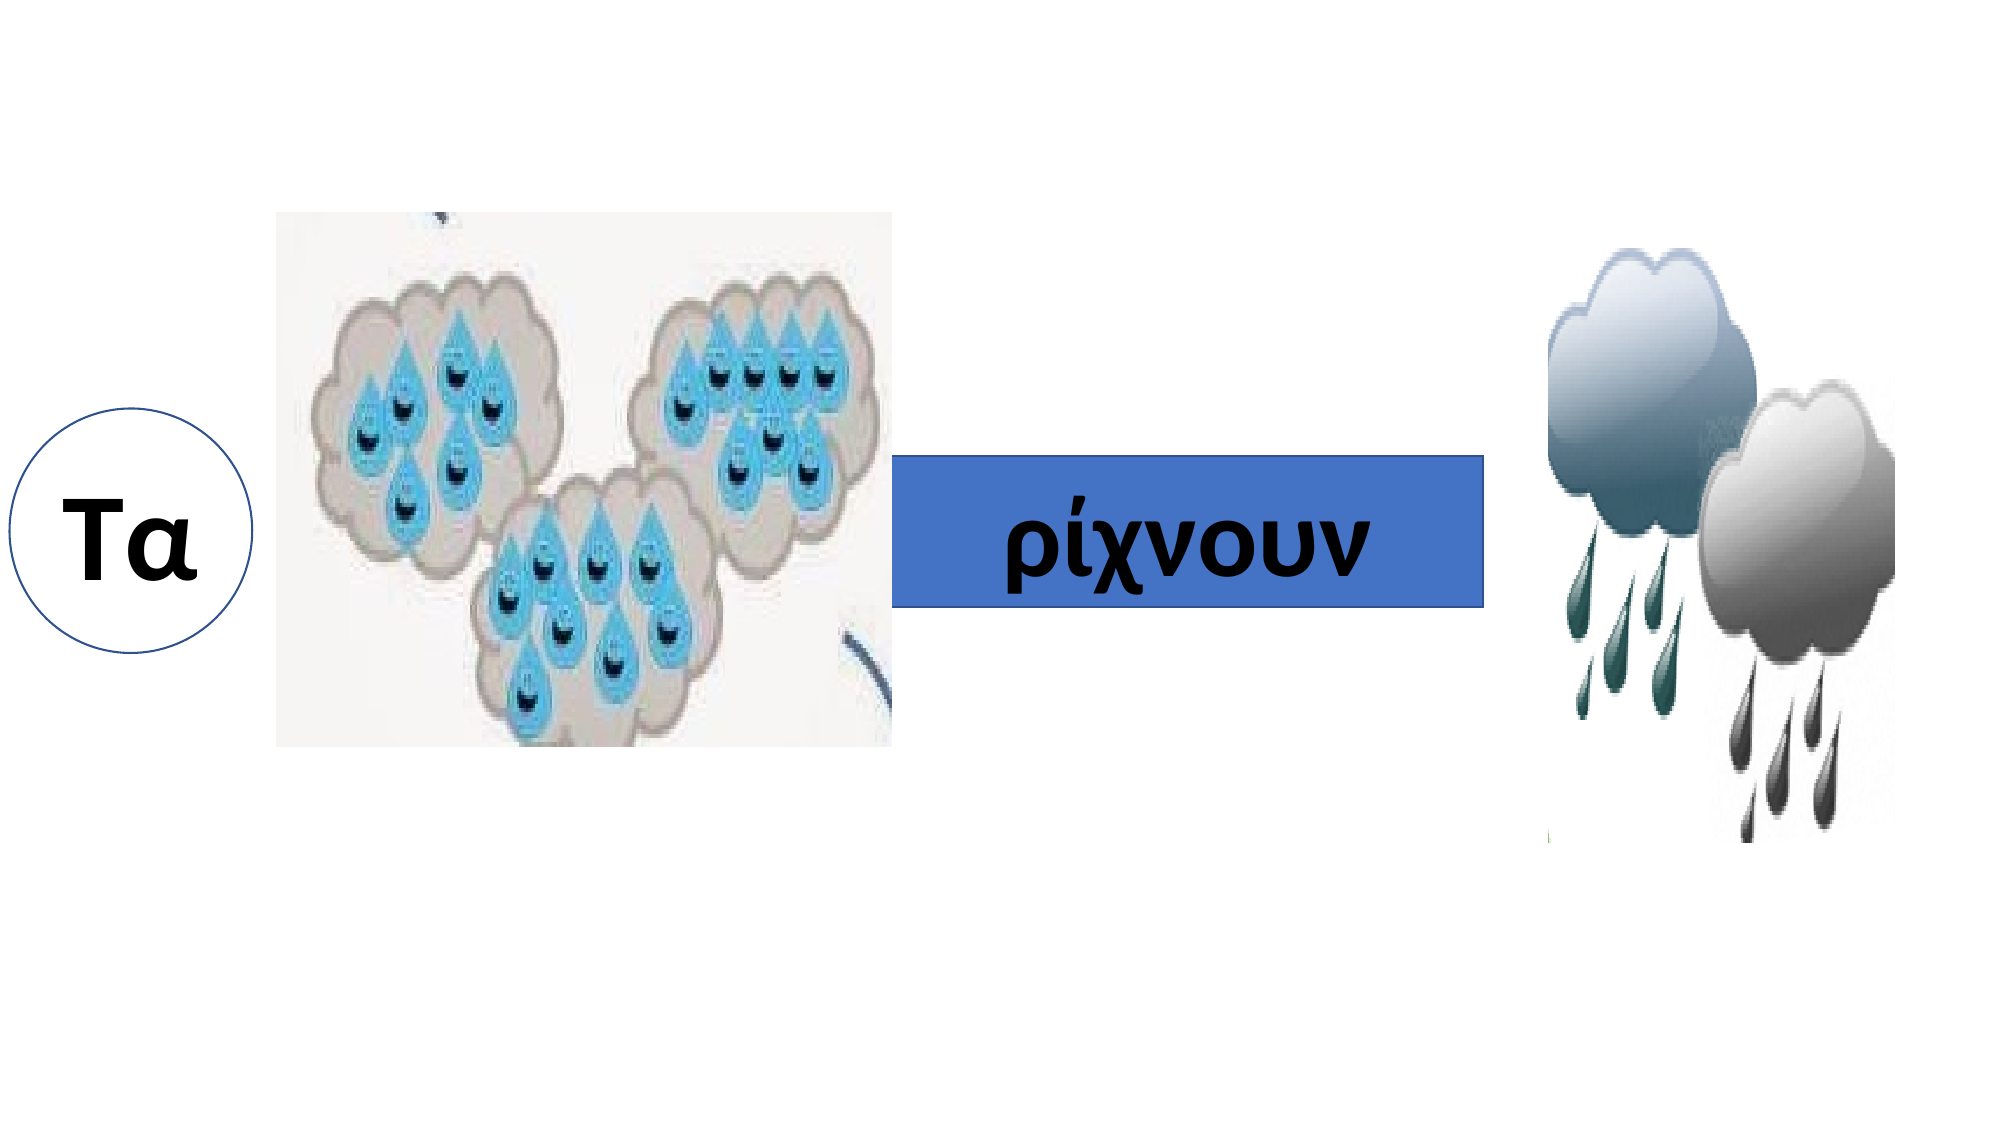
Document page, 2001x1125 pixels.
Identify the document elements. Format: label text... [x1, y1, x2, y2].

picture [1548, 221, 1895, 843]
text_box Τα [9, 408, 253, 653]
picture [276, 213, 892, 747]
text_box ρίχνουν [892, 456, 1483, 607]
